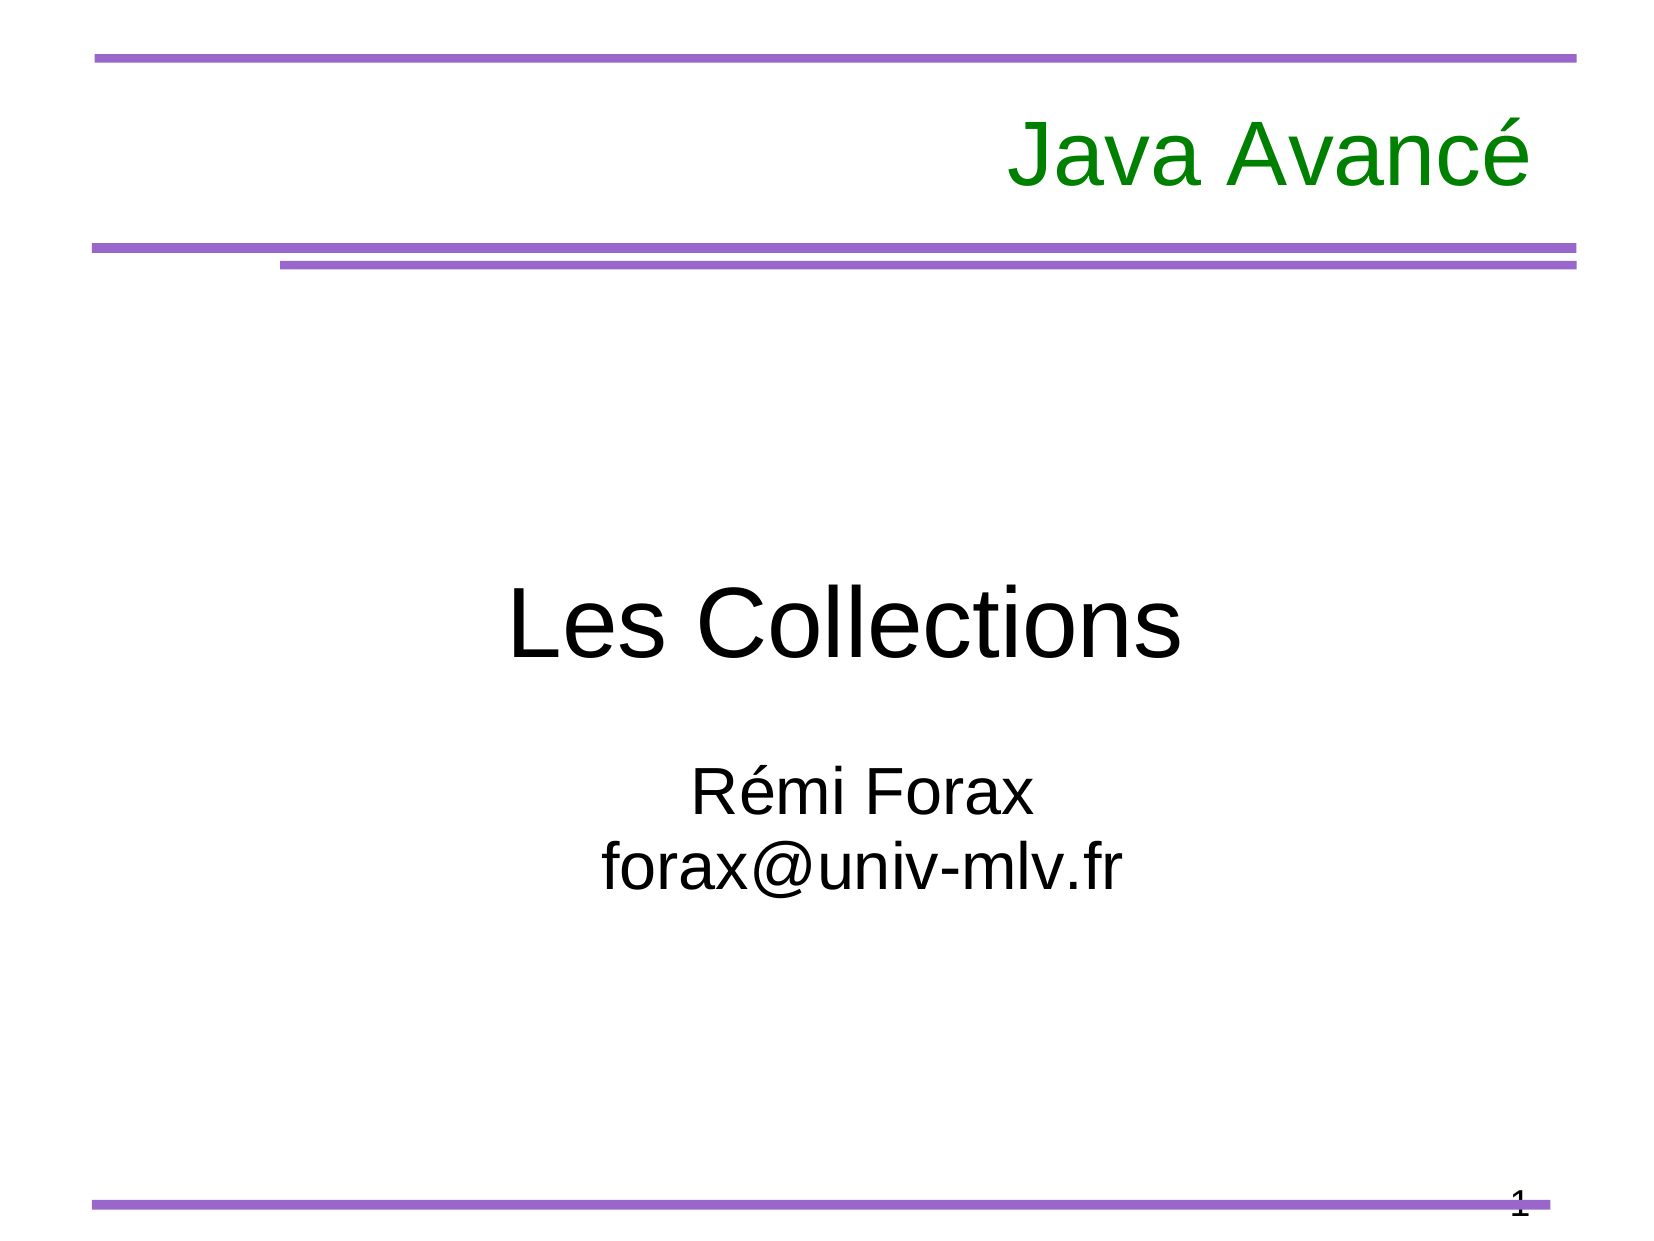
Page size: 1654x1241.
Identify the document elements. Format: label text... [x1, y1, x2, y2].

subtitle Les Collections Rémi Forax forax@univ-mlv.fr [121, 344, 1534, 1127]
title Java Avancé [121, 49, 1534, 257]
